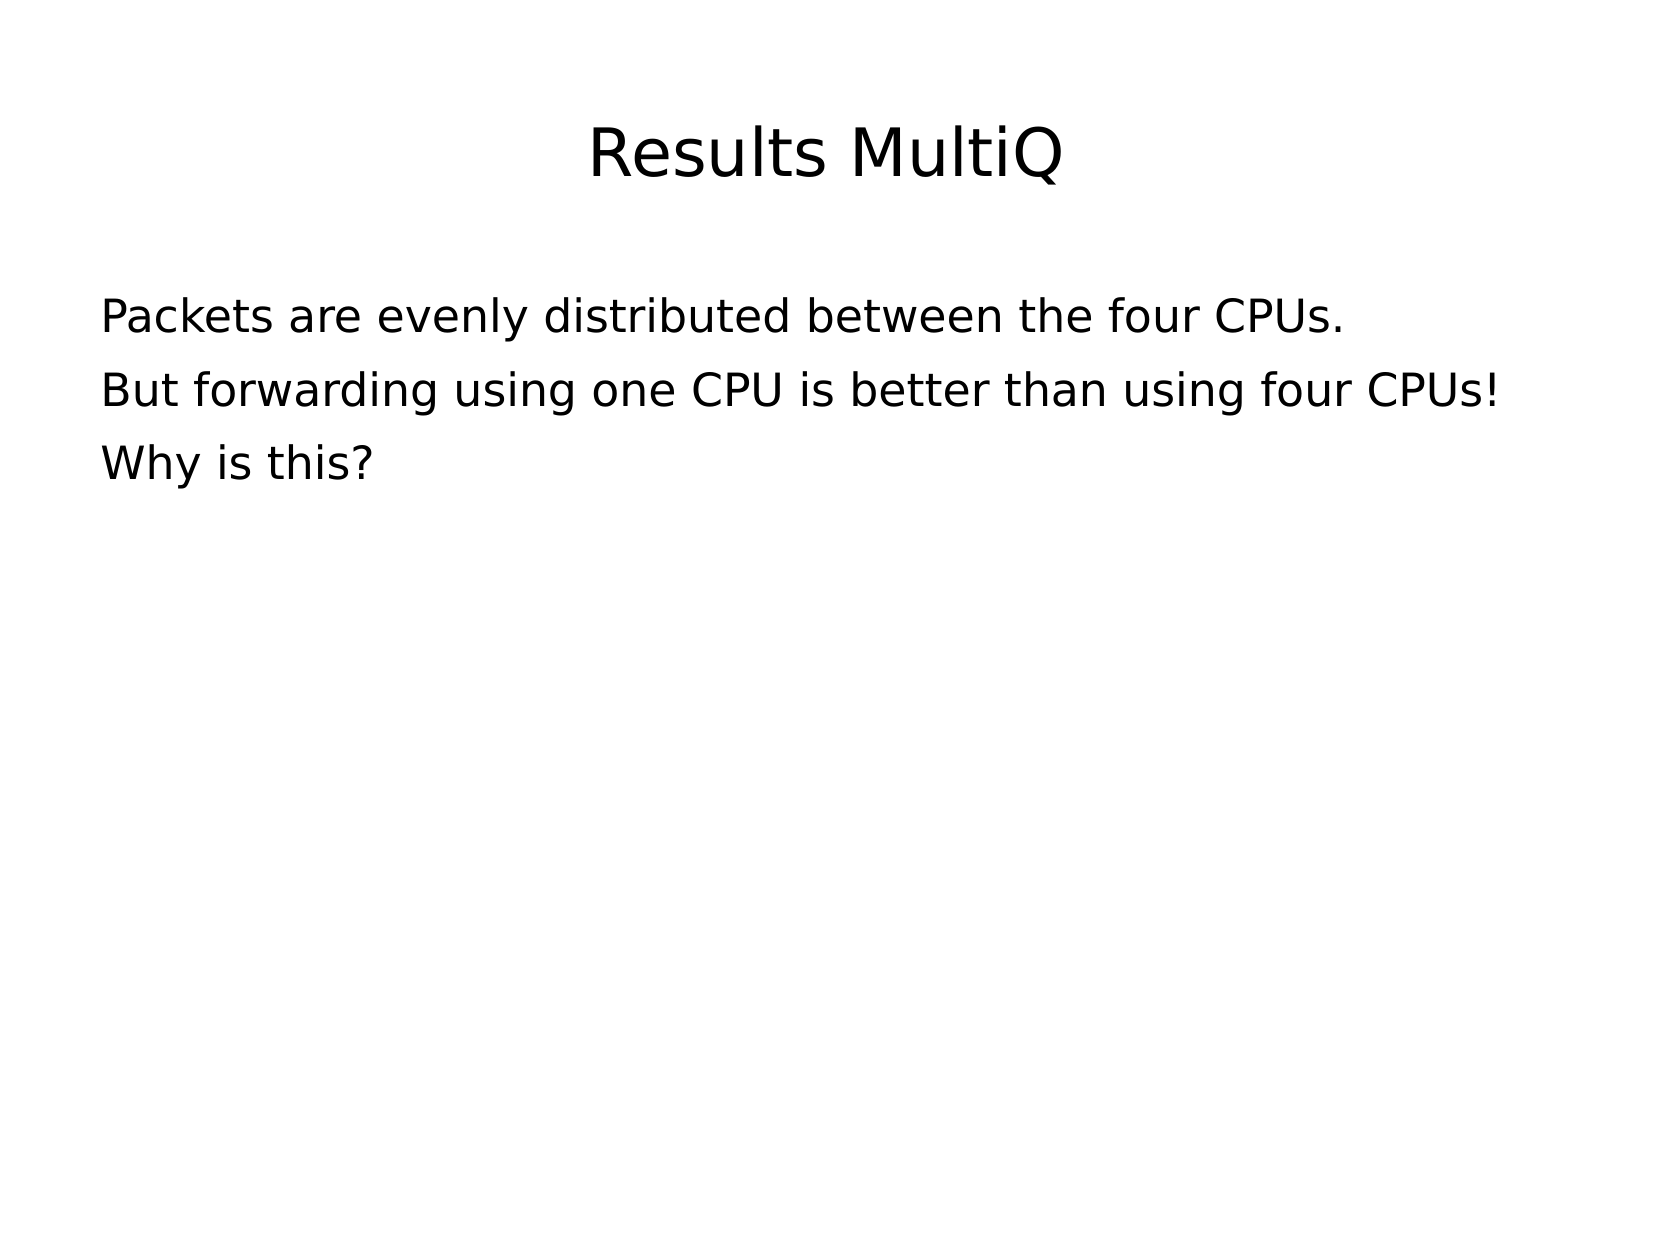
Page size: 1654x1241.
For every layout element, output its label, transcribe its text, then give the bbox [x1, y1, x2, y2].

title Results MultiQ [82, 56, 1571, 250]
list Packets are evenly distributed between the four CPUs. But forwarding using one CPU is better than using four CPUs! Why is this? [82, 290, 1571, 1094]
